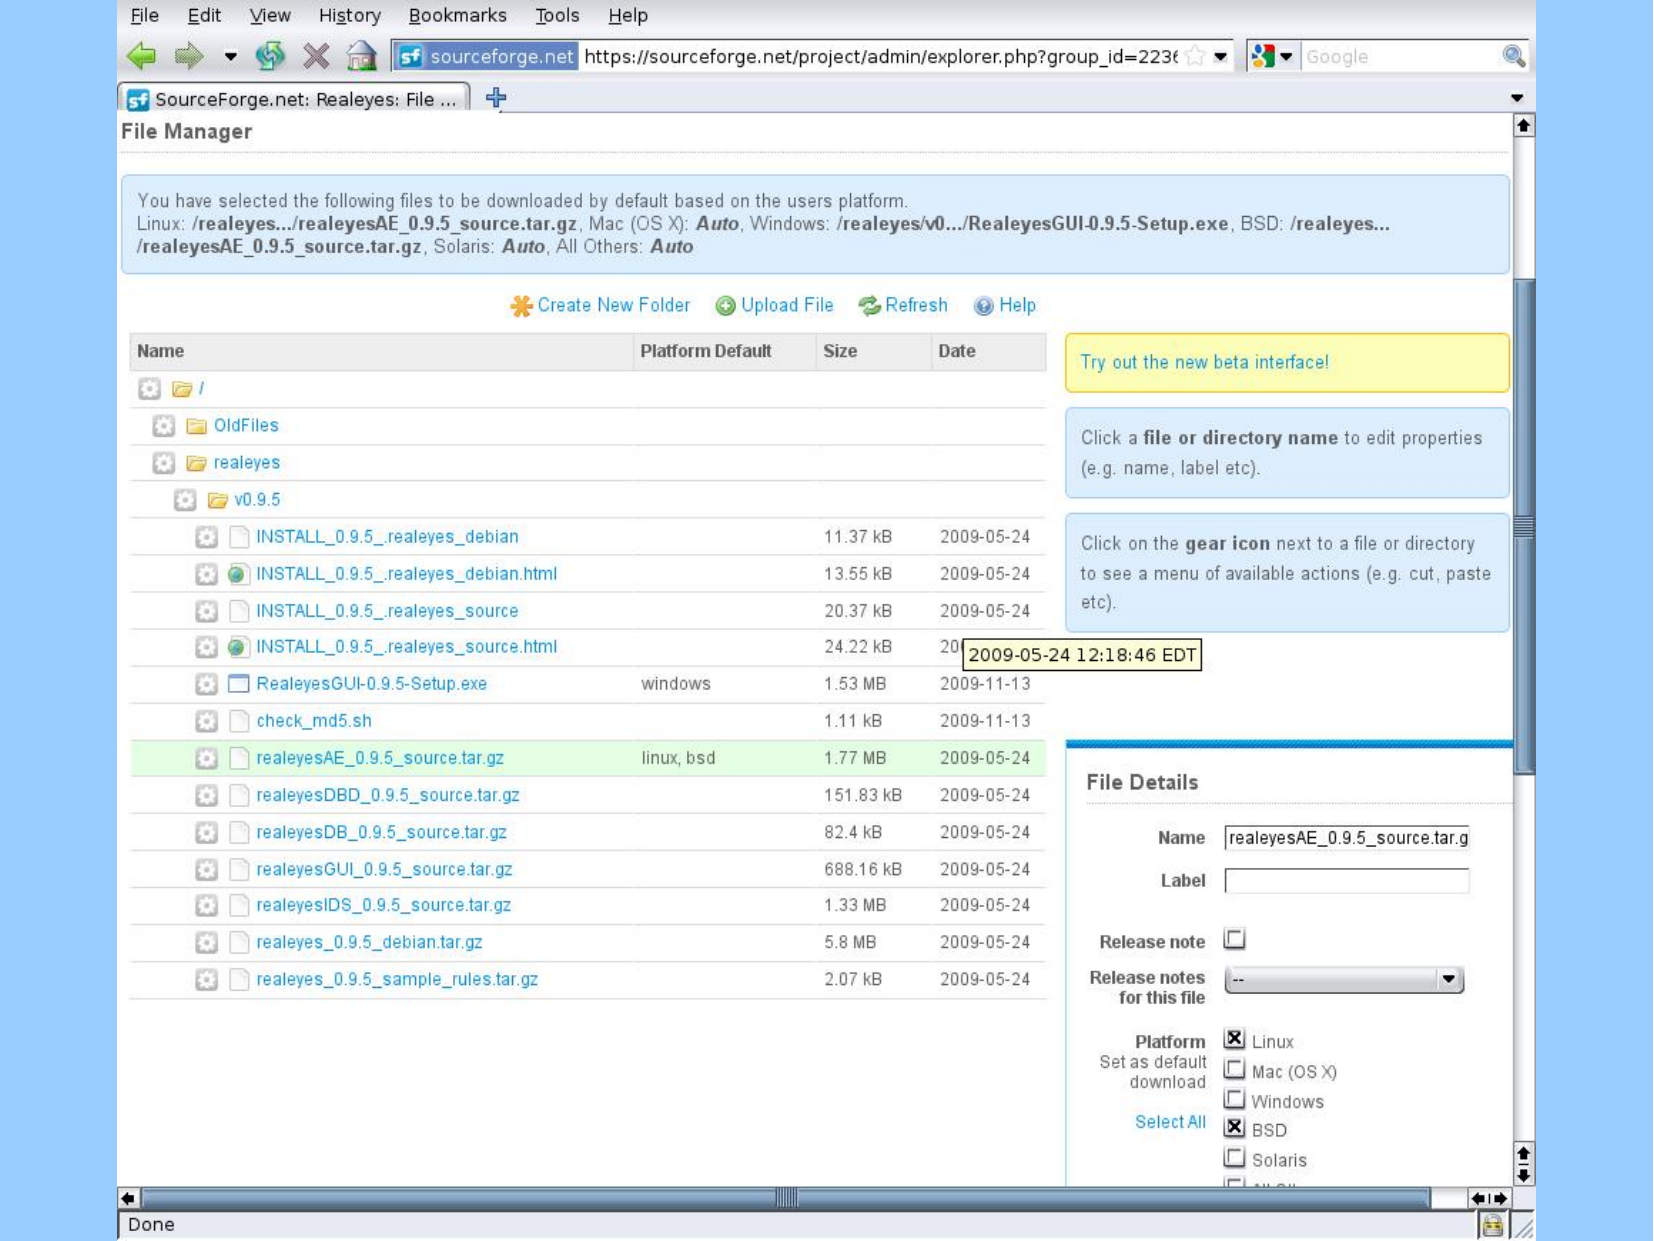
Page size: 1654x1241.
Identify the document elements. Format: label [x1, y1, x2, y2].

picture [117, 0, 1536, 1241]
